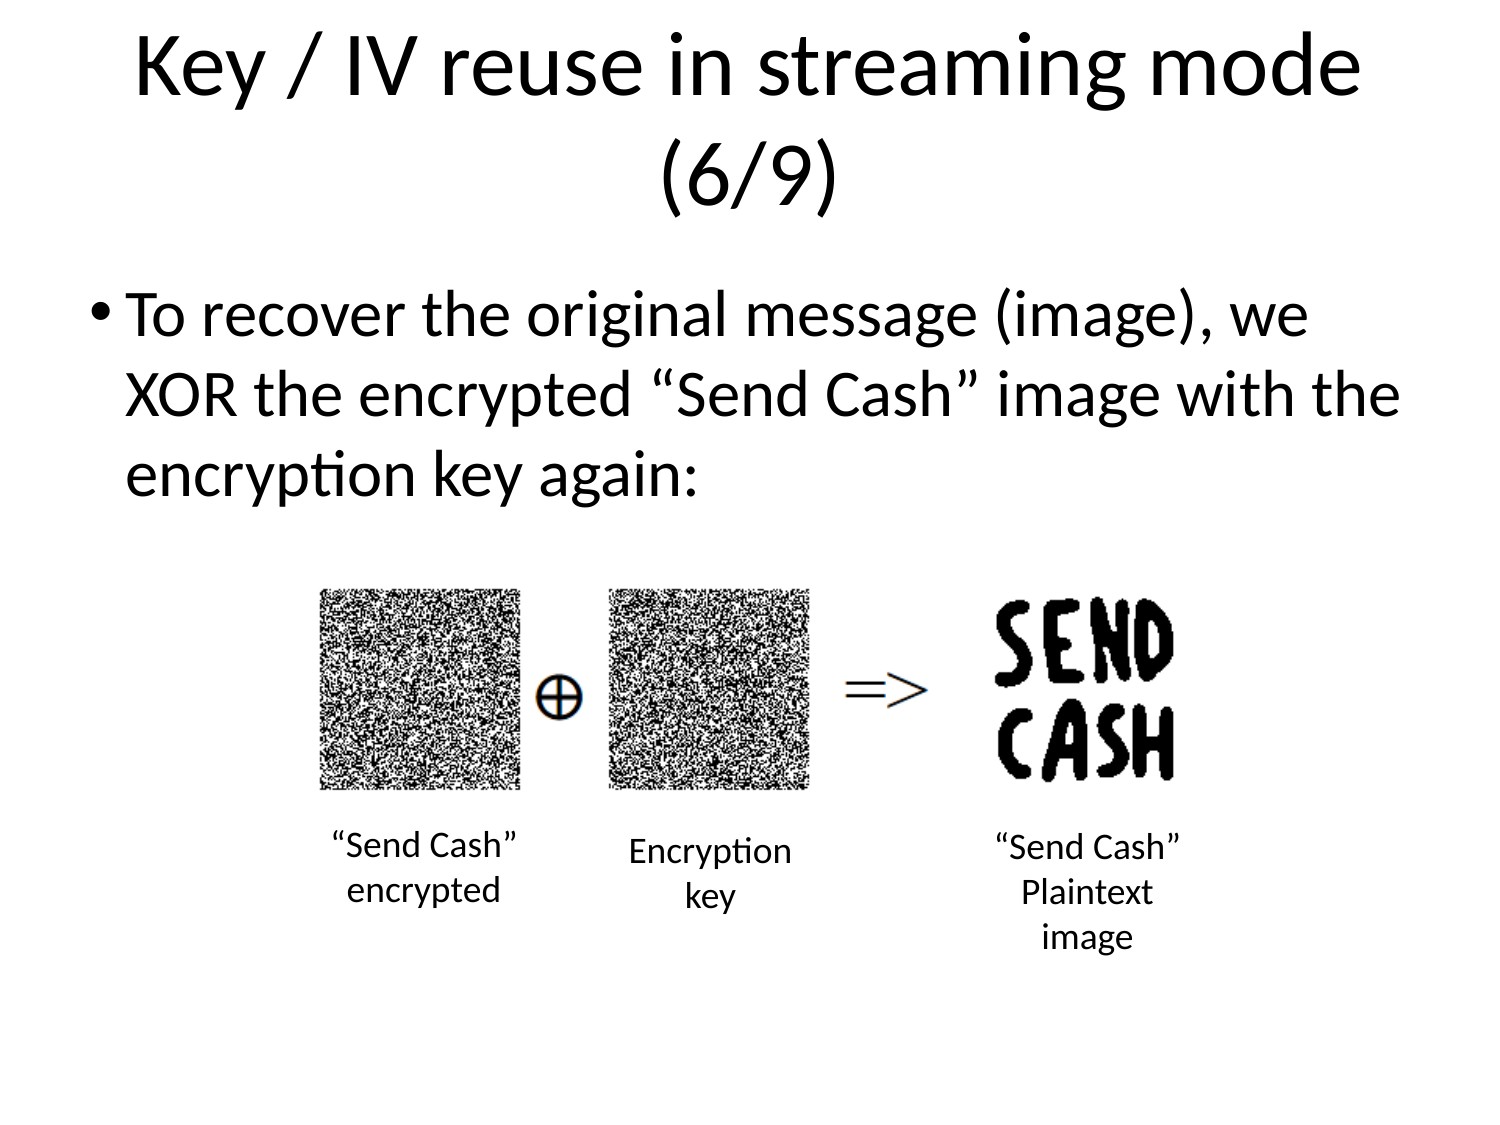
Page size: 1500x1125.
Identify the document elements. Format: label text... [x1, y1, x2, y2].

text_box “Send Cash” Plaintext image [953, 814, 1222, 964]
text_box Key / IV reuse in streaming mode (6/9) [75, 70, 1425, 213]
text_box To recover the original message (image), we XOR the encrypted “Send Cash” image with the encryption key again: [75, 262, 1425, 1005]
text_box “Send Cash” encrypted [290, 812, 558, 918]
text_box Encryption key [595, 818, 827, 924]
picture [314, 572, 1186, 798]
